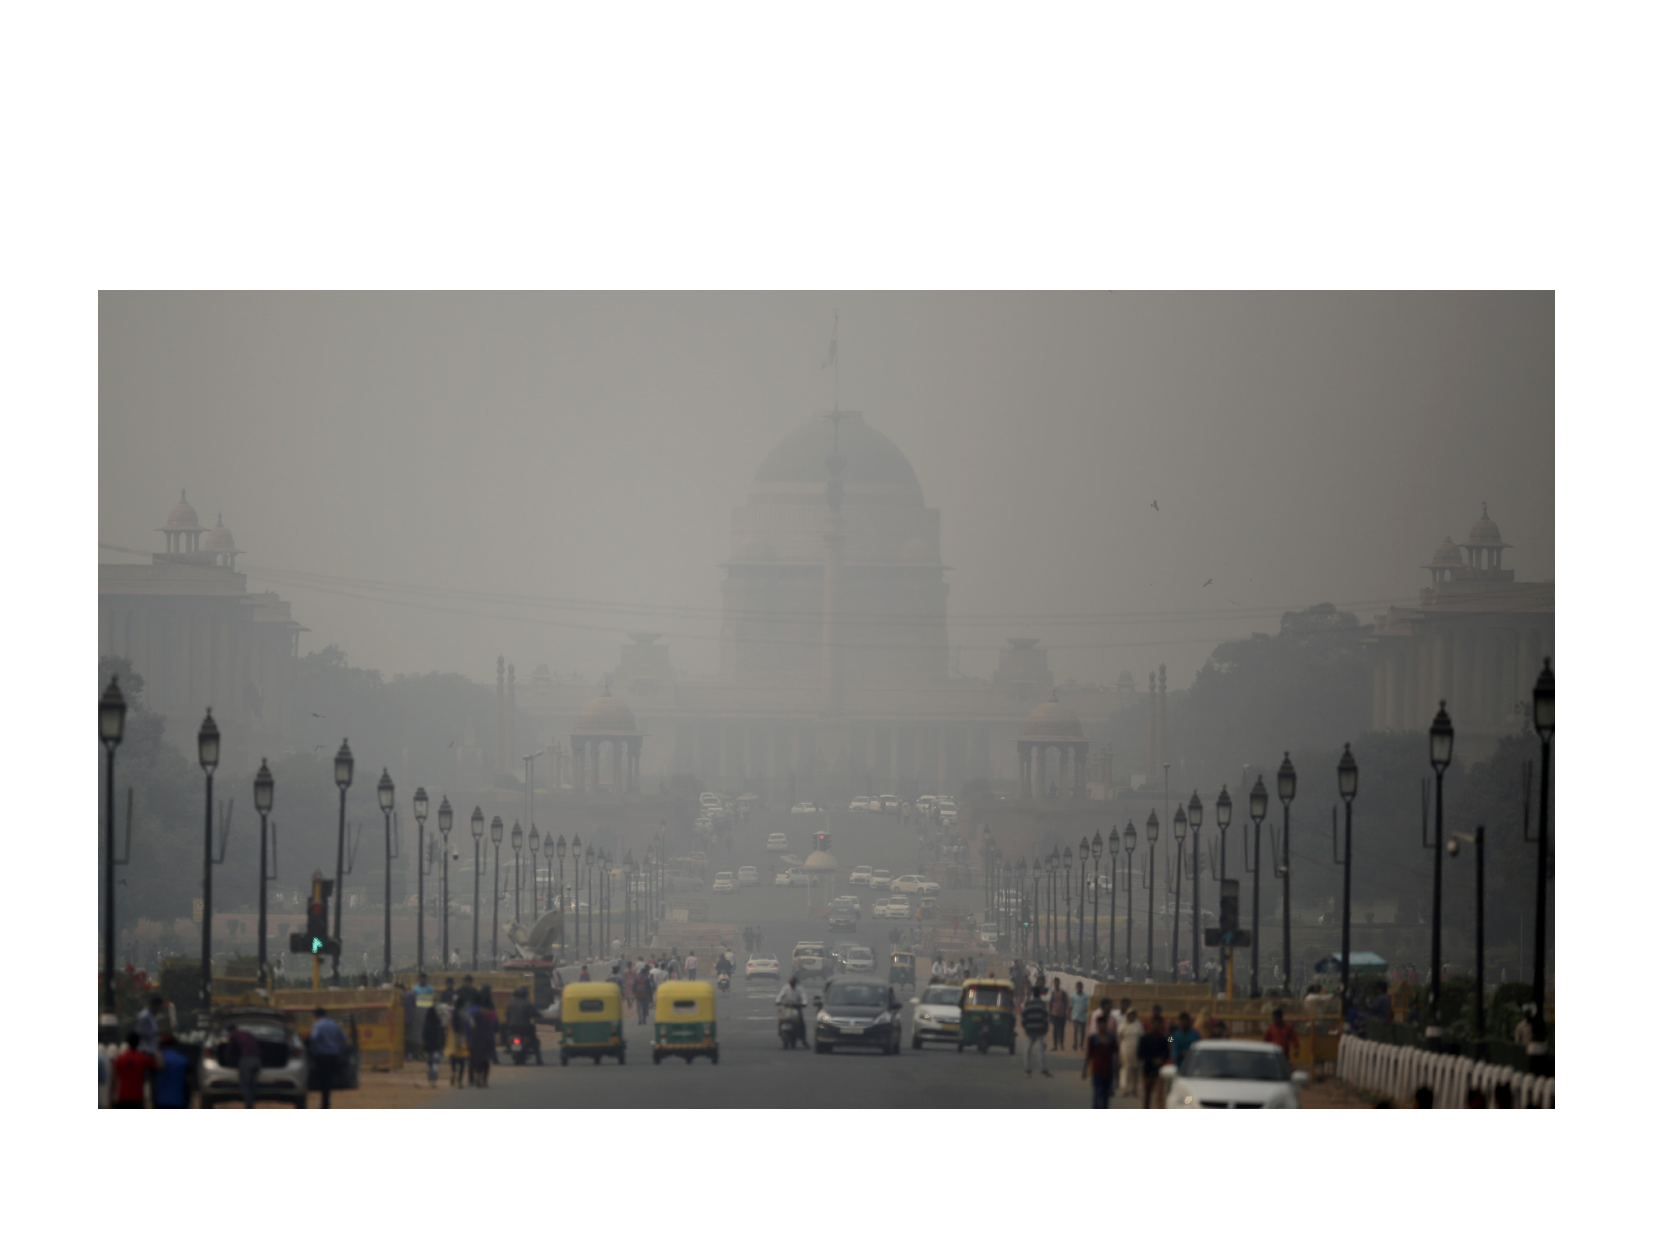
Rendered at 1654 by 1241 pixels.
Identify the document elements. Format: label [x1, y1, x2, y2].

picture [98, 290, 1555, 1109]
